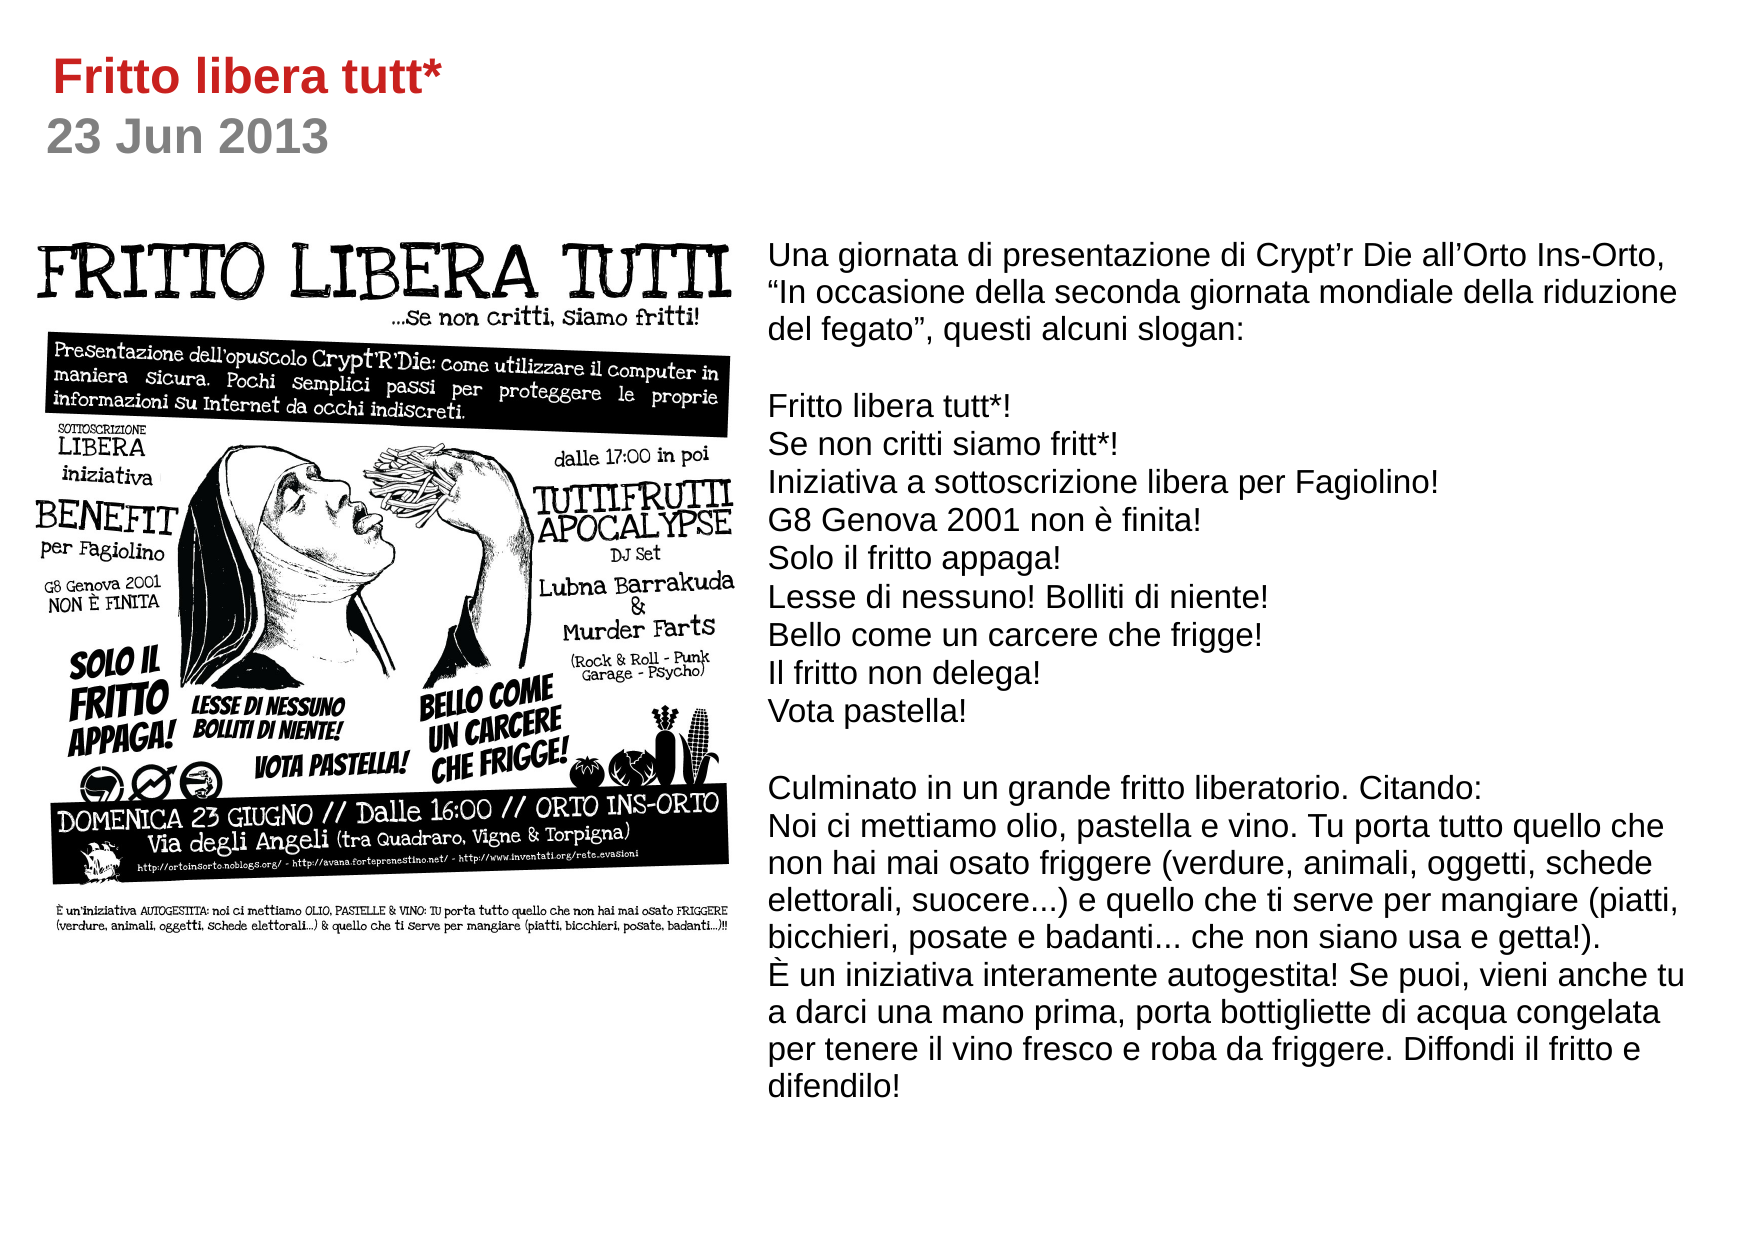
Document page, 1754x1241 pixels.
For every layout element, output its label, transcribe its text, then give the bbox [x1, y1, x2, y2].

title Fritto libera tutt* [52, 39, 1713, 114]
text_box 23 Jun 2013 [31, 101, 768, 178]
subtitle Una giornata di presentazione di Crypt’r Die all’Orto Ins-Orto, “In occasione della seconda giornata mondiale della riduzione del fegato”, questi alcuni slogan: Fritto libera tutt*! Se non critti siamo fritt*! Iniziativa a sottoscrizione libera per Fagiolino! G8 Genova 2001 non è finita! Solo il fritto appaga! Lesse di nessuno! Bolliti di niente! Bello come un carcere che frigge! Il fritto non delega! Vota pastella! Culminato in un grande fritto liberatorio. Citando: Noi ci mettiamo olio, pastella e vino. Tu porta tutto quello che non hai mai osato friggere (verdure, animali, oggetti, schede elettorali, suocere...) e quello che ti serve per mangiare (piatti, bicchieri, posate e badanti... che non siano usa e getta!). È un iniziativa interamente autogestita! Se puoi, vieni anche tu a darci una mano prima, porta bottigliette di acqua congelata per tenere il vino fresco e roba da friggere. Diffondi il fritto e difendilo! [767, 236, 1692, 1182]
picture [29, 231, 744, 945]
